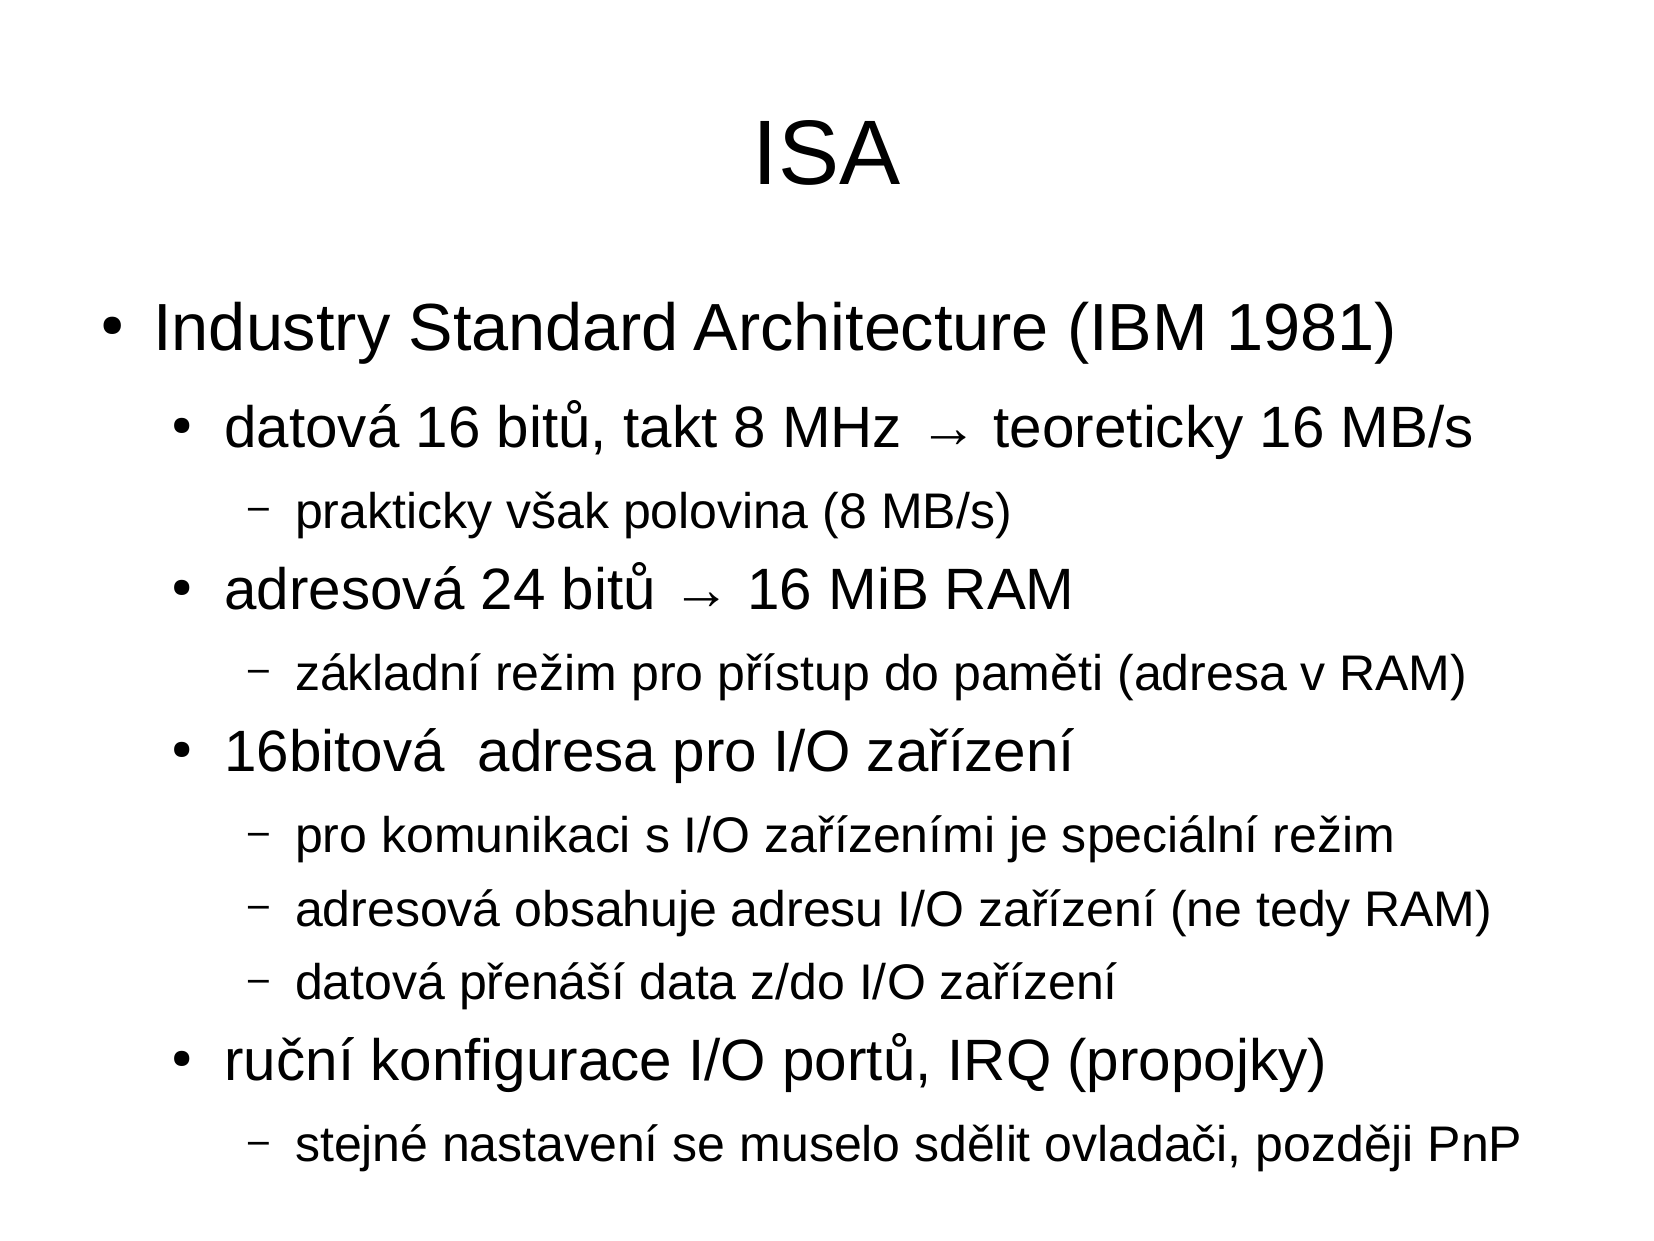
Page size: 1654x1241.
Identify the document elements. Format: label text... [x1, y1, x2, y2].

title ISA [82, 49, 1571, 257]
list Industry Standard Architecture (IBM 1981) datová 16 bitů, takt 8 MHz → teoreticky 16 MB/s prakticky však polovina (8 MB/s) adresová 24 bitů → 16 MiB RAM základní režim pro přístup do paměti (adresa v RAM) 16bitová adresa pro I/O zařízení pro komunikaci s I/O zařízeními je speciální režim adresová obsahuje adresu I/O zařízení (ne tedy RAM) datová přenáší data z/do I/O zařízení ruční konfigurace I/O portů, IRQ (propojky) stejné nastavení se muselo sdělit ovladači, později PnP [82, 290, 1571, 1173]
